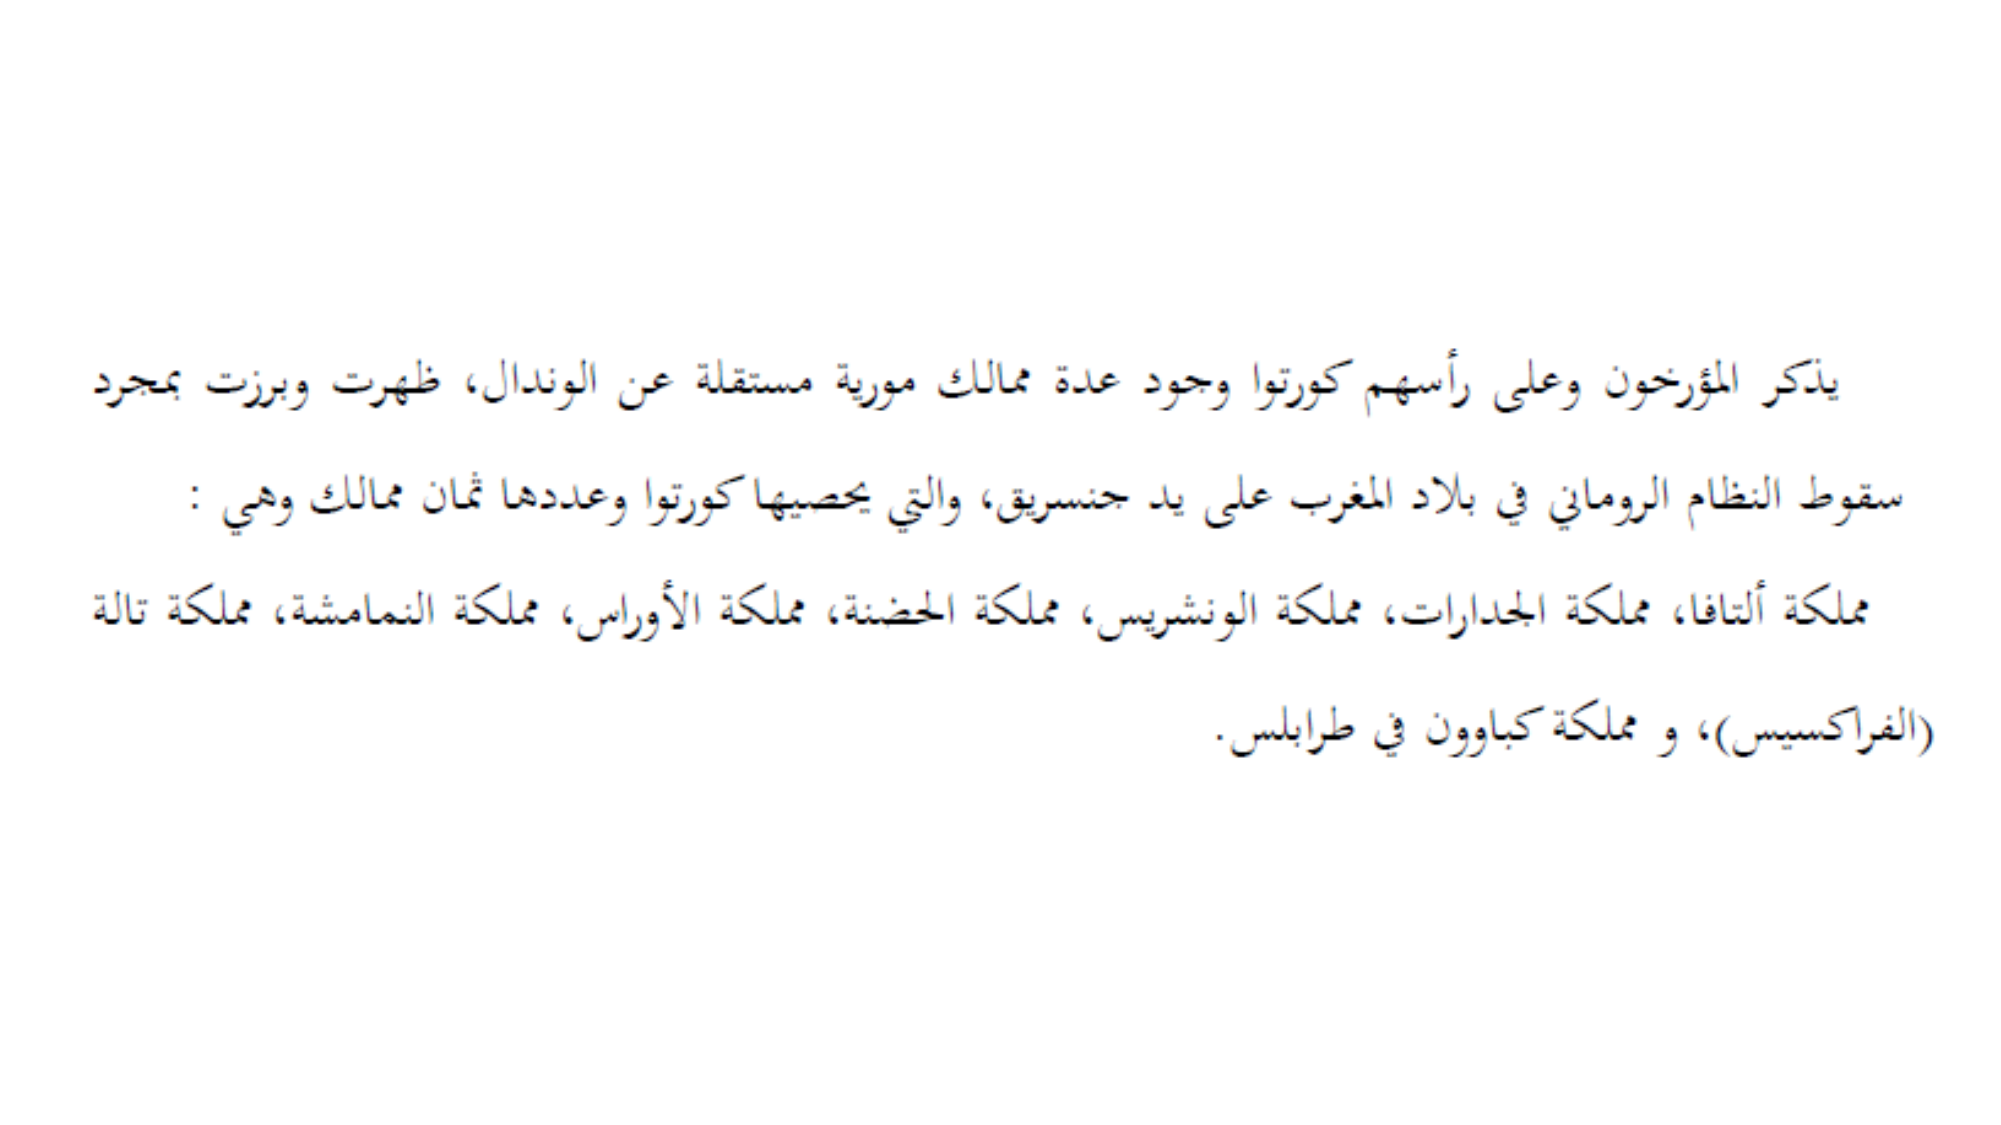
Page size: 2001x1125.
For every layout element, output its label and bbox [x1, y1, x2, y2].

picture [0, 320, 1956, 805]
